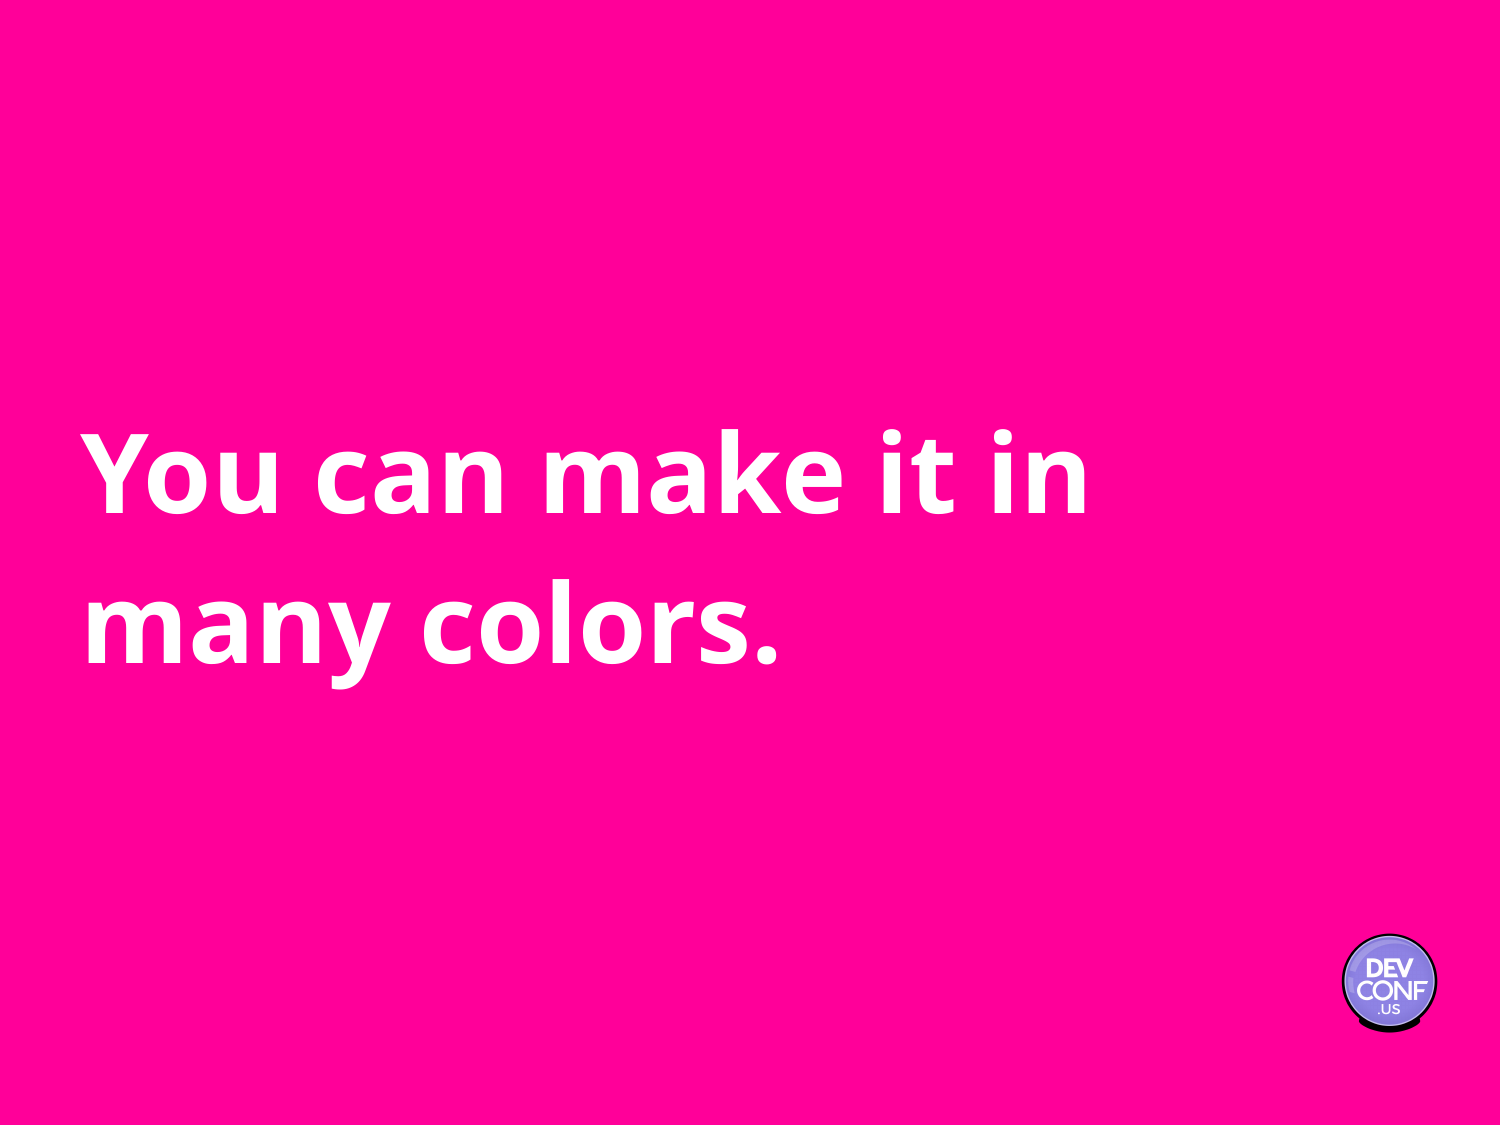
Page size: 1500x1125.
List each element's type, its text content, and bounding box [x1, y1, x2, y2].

picture [1335, 928, 1444, 1037]
title You can make it in many colors. [80, 98, 1125, 994]
